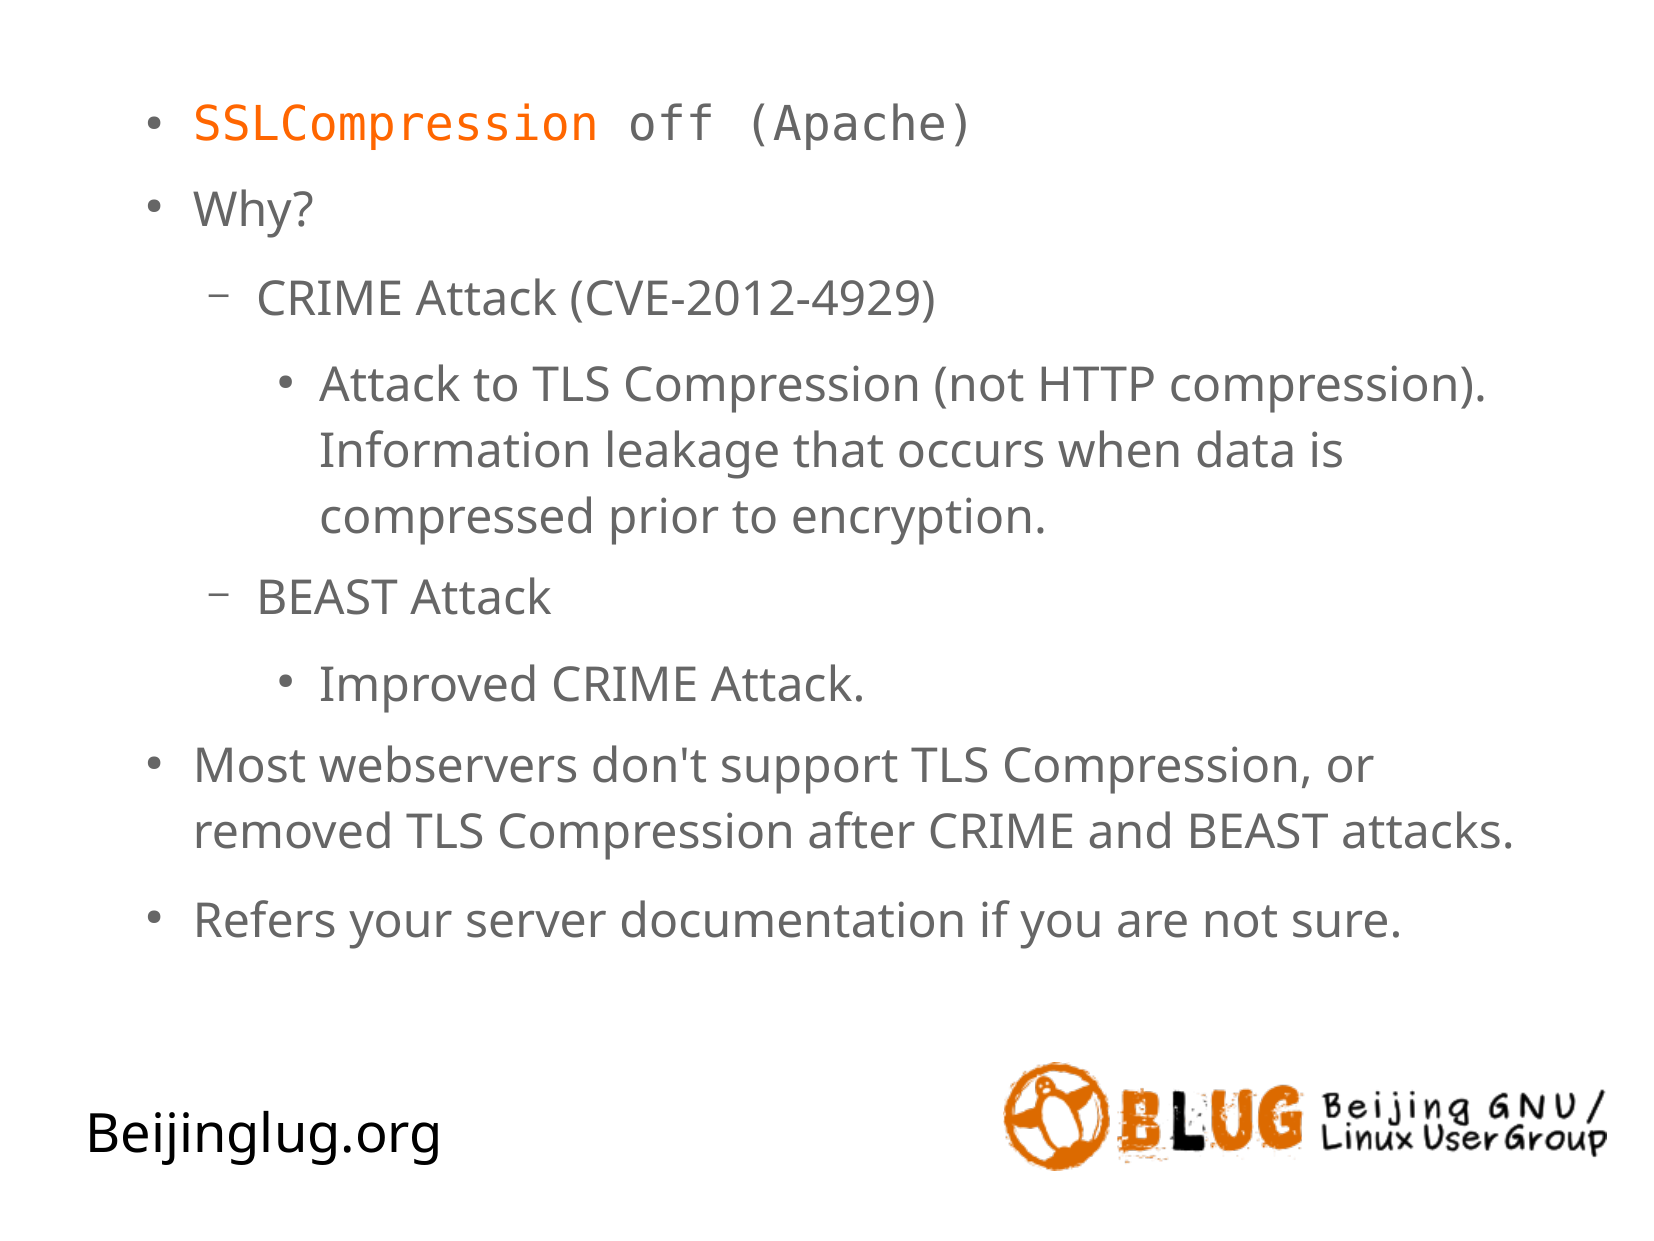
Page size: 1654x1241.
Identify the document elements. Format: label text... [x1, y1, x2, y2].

picture [1003, 1062, 1607, 1171]
list SSLCompression off (Apache) Why? CRIME Attack (CVE-2012-4929) Attack to TLS Compression (not HTTP compression). Information leakage that occurs when data is compressed prior to encryption. BEAST Attack Improved CRIME Attack. Most webservers don't support TLS Compression, or removed TLS Compression after CRIME and BEAST attacks. Refers your server documentation if you are not sure. [129, 95, 1518, 1007]
